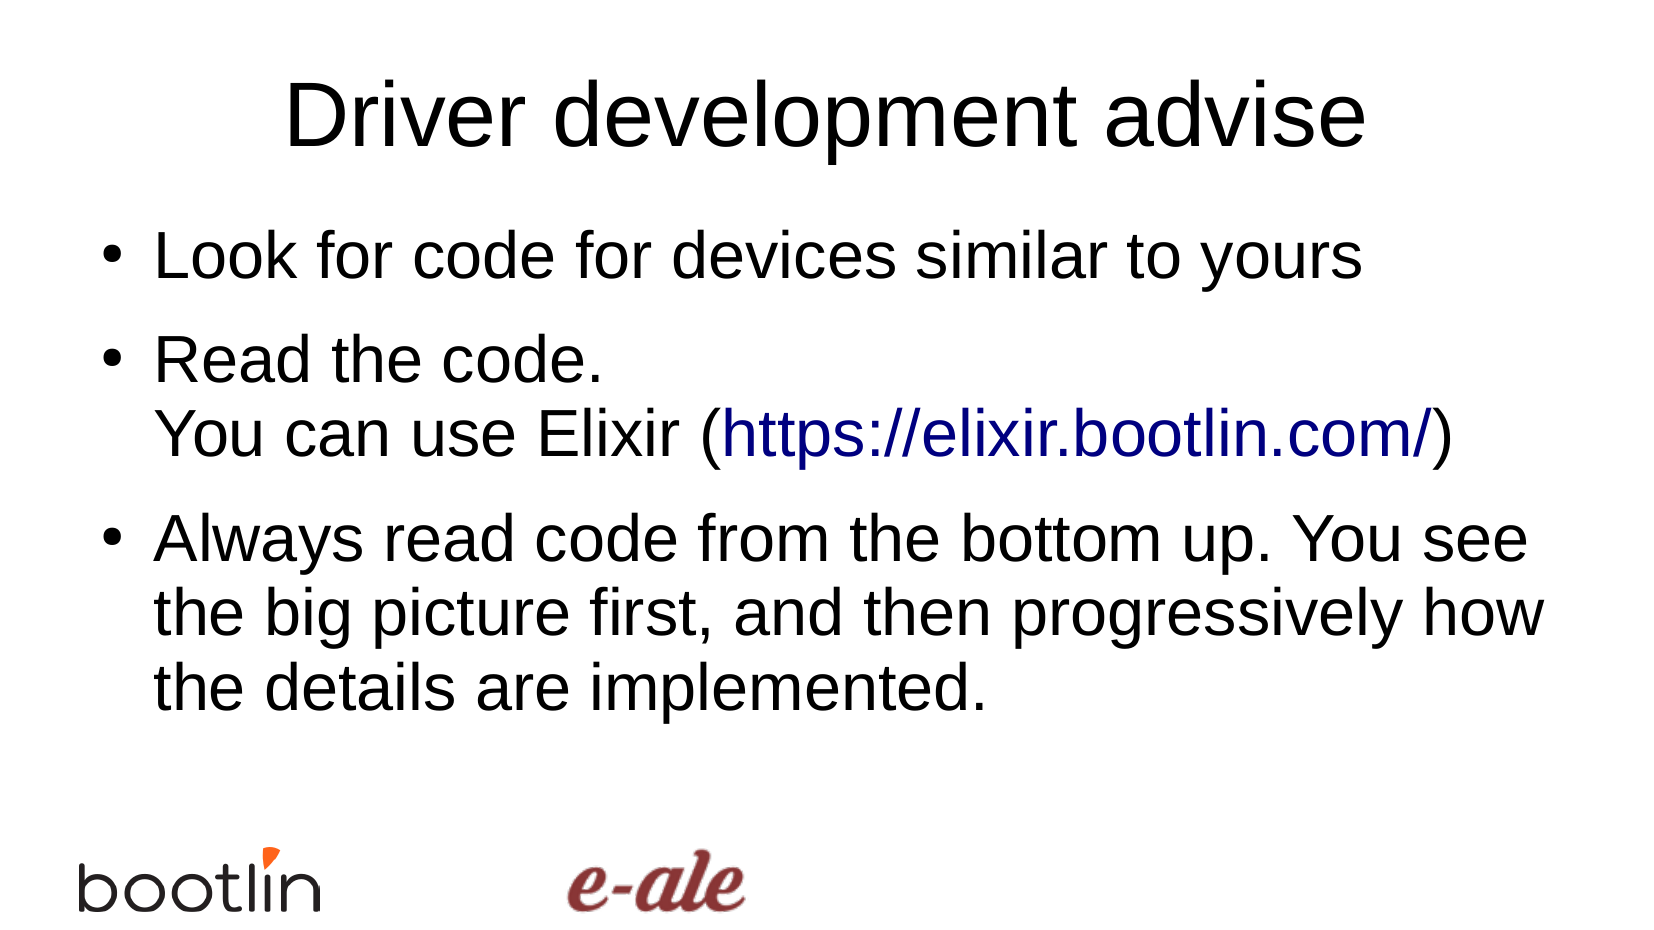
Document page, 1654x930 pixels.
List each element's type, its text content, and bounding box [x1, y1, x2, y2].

picture [565, 847, 749, 915]
list Look for code for devices similar to yours Read the code. You can use Elixir (https://elixir.bootlin.com/) Always read code from the bottom up. You see the big picture first, and then progressively how the details are implemented. [82, 217, 1571, 757]
title Driver development advise [82, 37, 1571, 193]
picture [79, 847, 320, 912]
